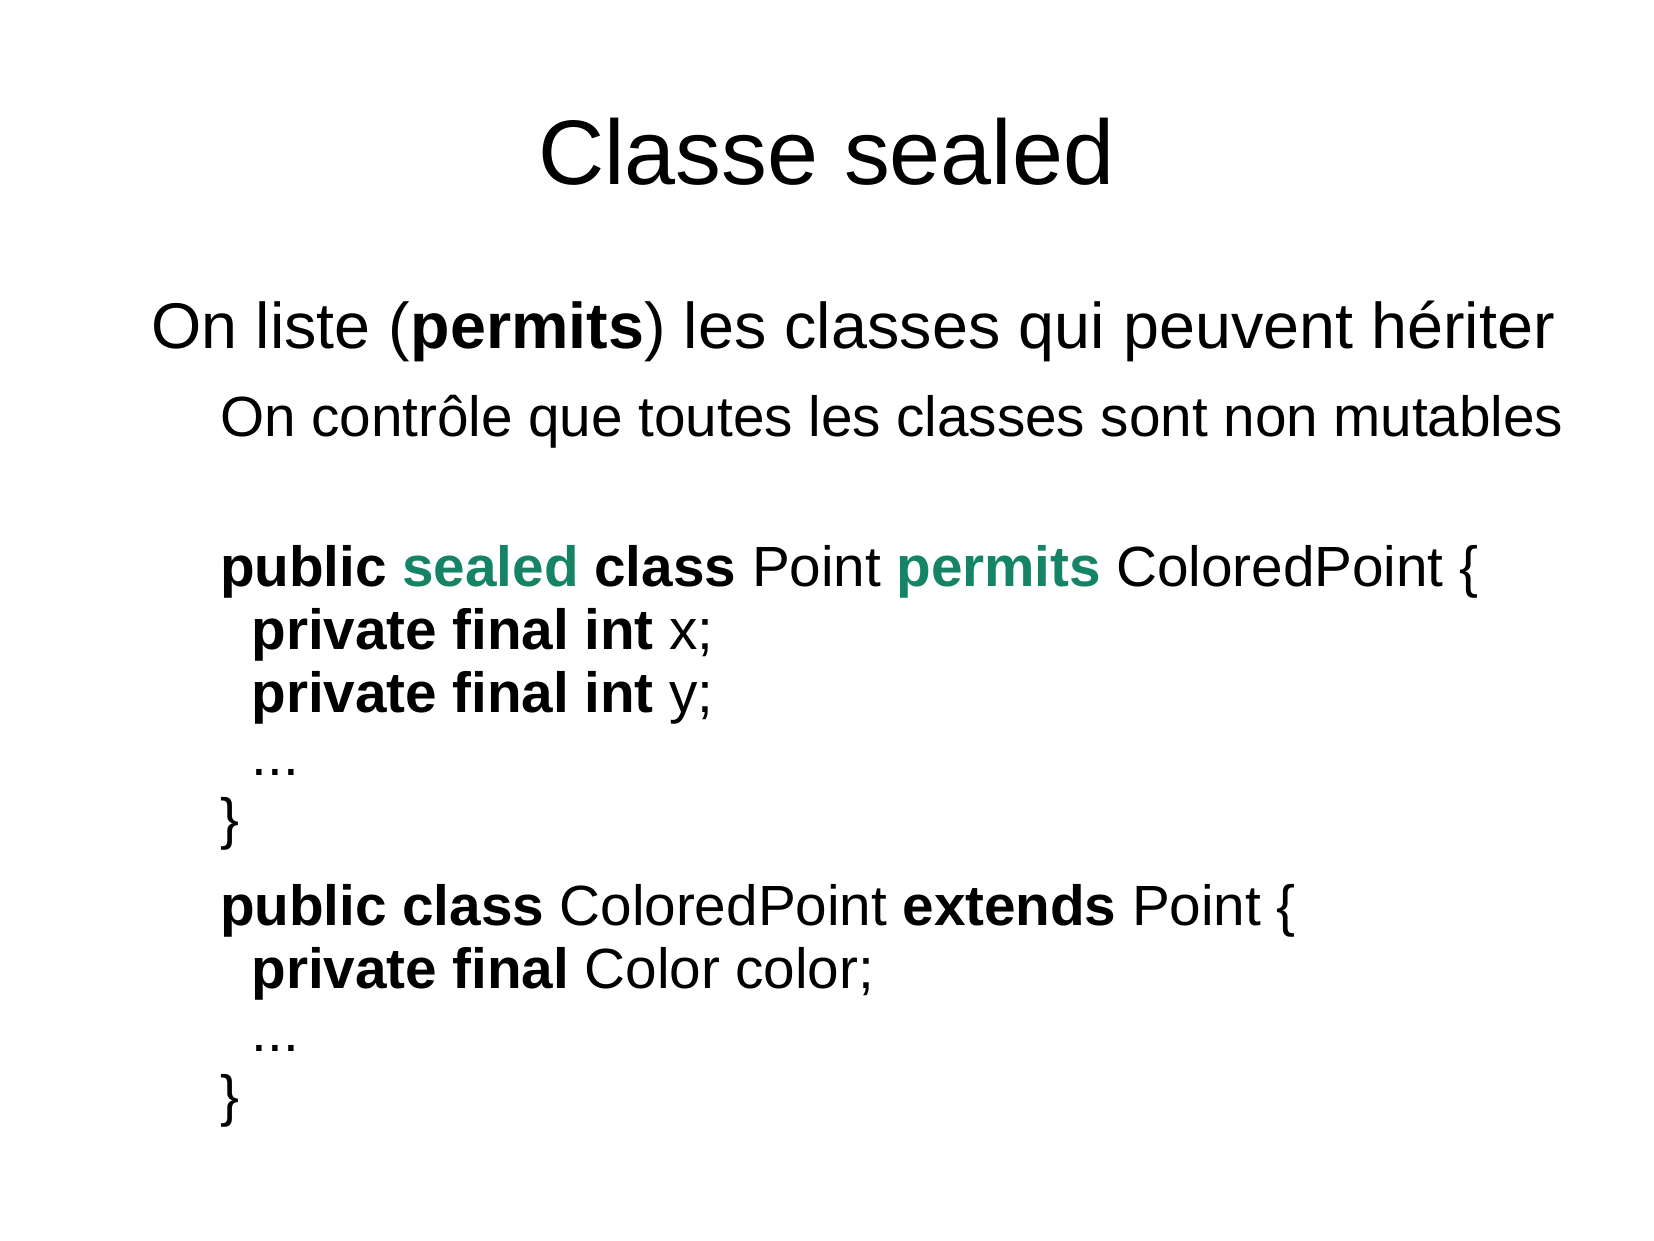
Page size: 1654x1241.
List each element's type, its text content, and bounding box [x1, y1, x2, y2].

list On liste (permits) les classes qui peuvent hériter On contrôle que toutes les classes sont non mutables public sealed class Point permits ColoredPoint { private final int x; private final int y; ... } public class ColoredPoint extends Point { private final Color color; ... } [82, 290, 1571, 1156]
title Classe sealed [82, 49, 1571, 257]
